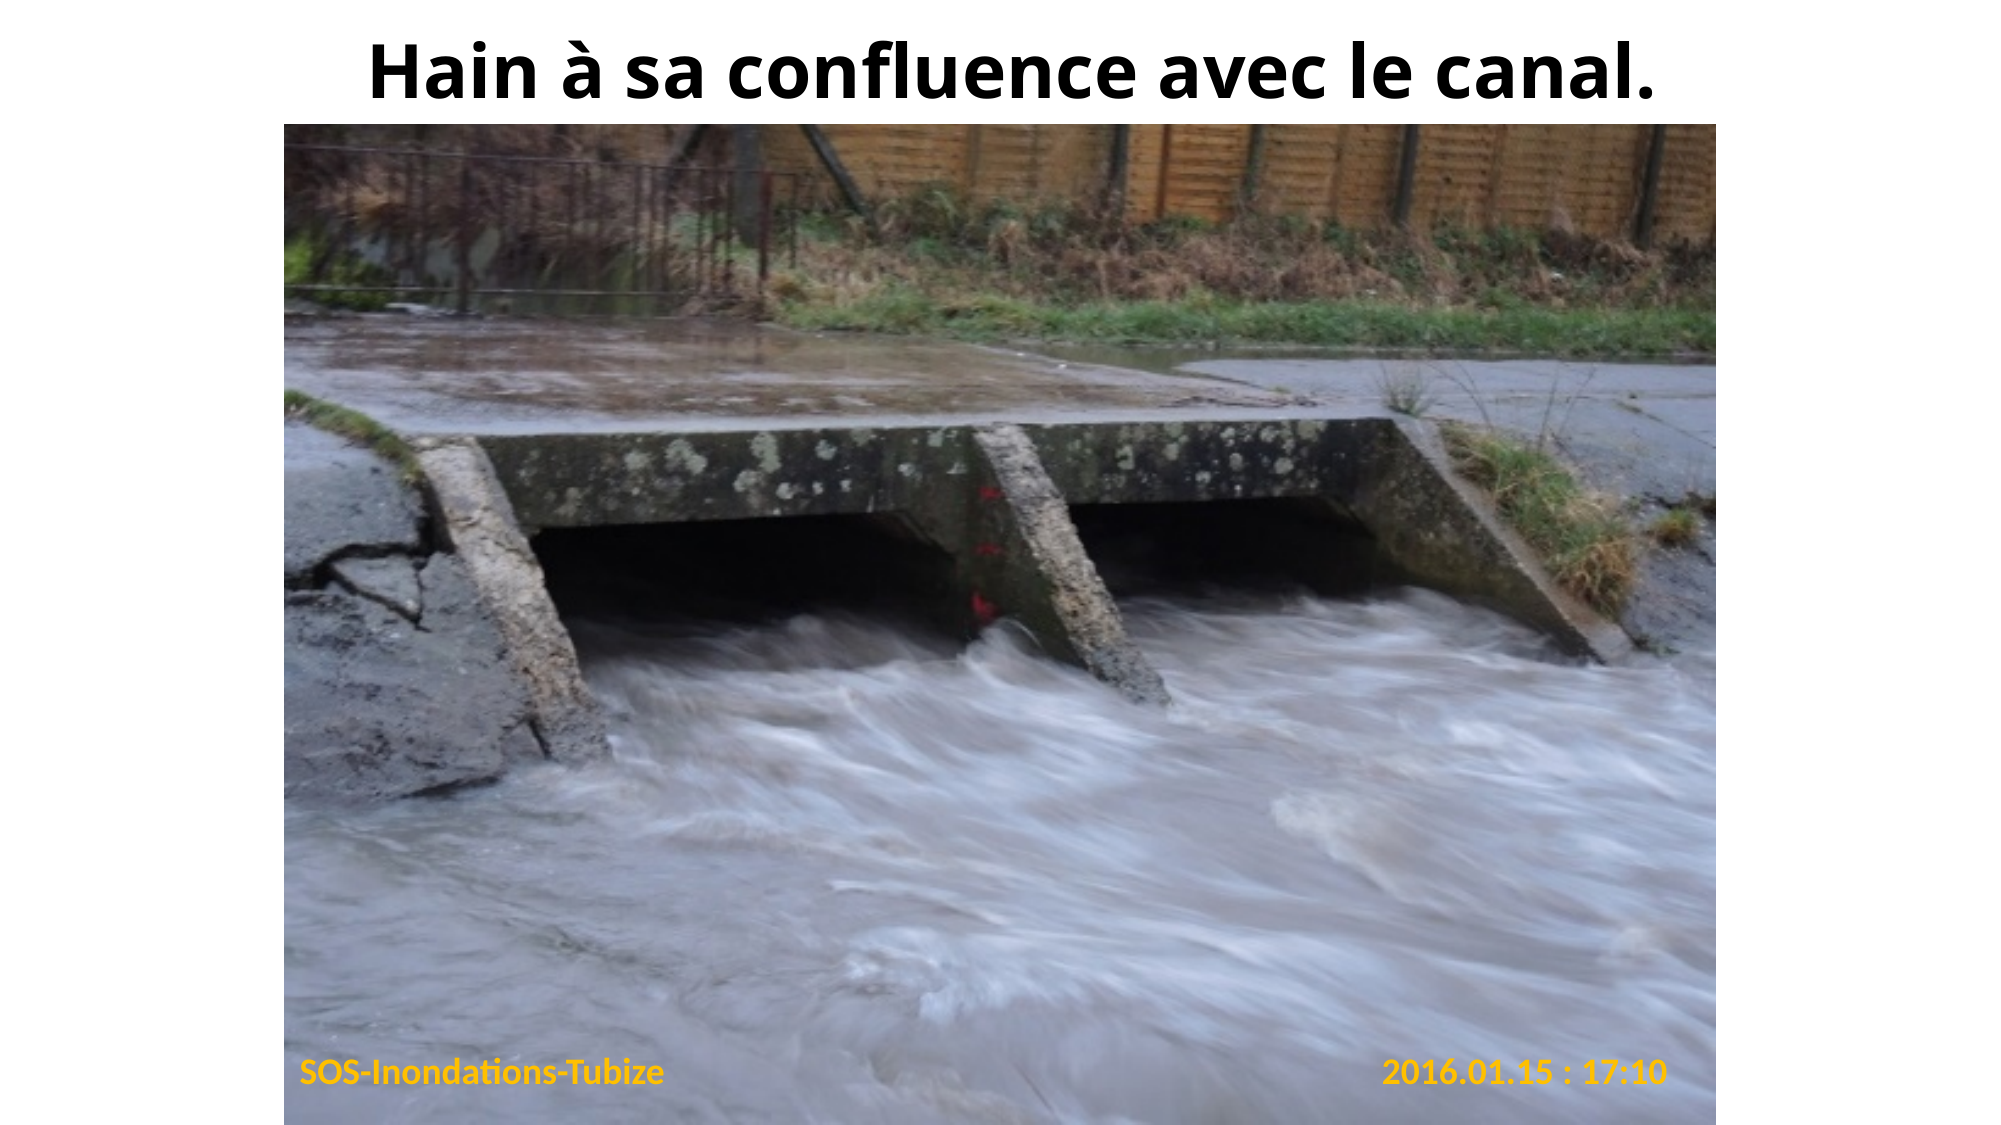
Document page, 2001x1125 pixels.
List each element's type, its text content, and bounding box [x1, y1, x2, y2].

title Hain à sa confluence avec le canal. [0, 0, 2000, 150]
picture [284, 124, 1716, 1125]
text_box SOS-Inondations-Tubize [284, 1039, 717, 1101]
text_box 2016.01.15 : 17:10 [1366, 1039, 1716, 1101]
